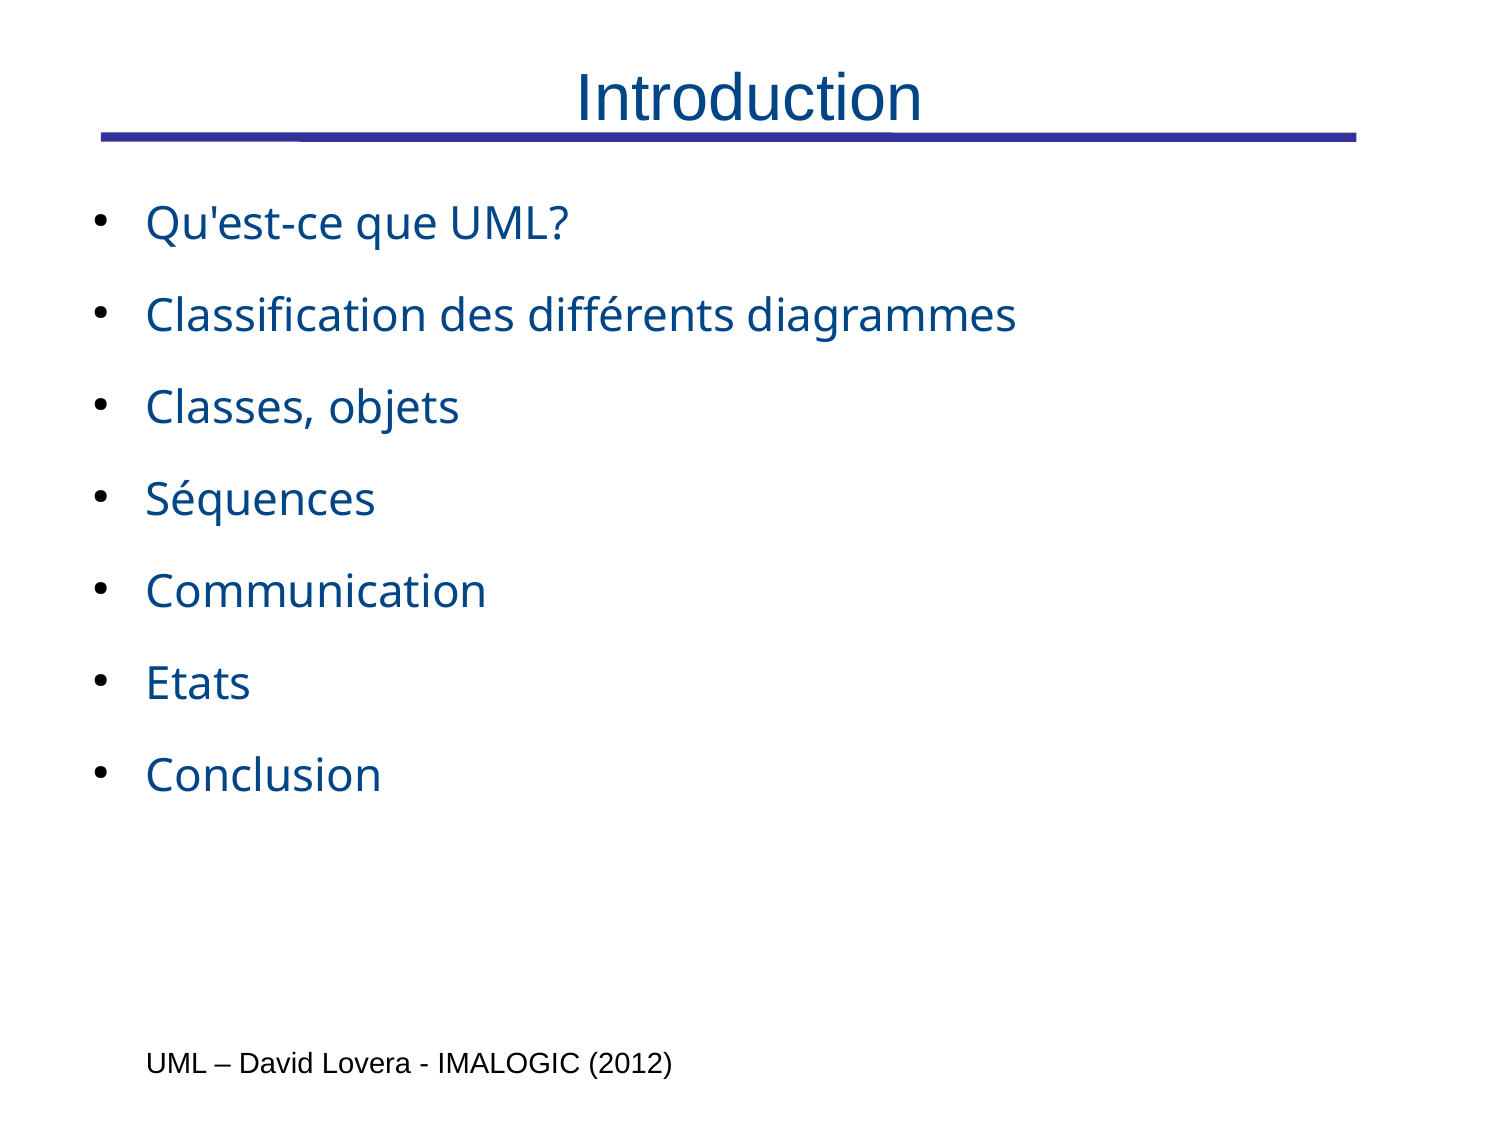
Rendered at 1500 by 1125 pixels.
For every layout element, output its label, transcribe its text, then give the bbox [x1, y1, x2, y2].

title Introduction [74, 44, 1425, 150]
list UML – David Lovera - IMALOGIC (2012) [74, 1047, 1425, 1087]
list Qu'est-ce que UML? Classification des différents diagrammes Classes, objets Séquences Communication Etats Conclusion [74, 190, 1425, 953]
